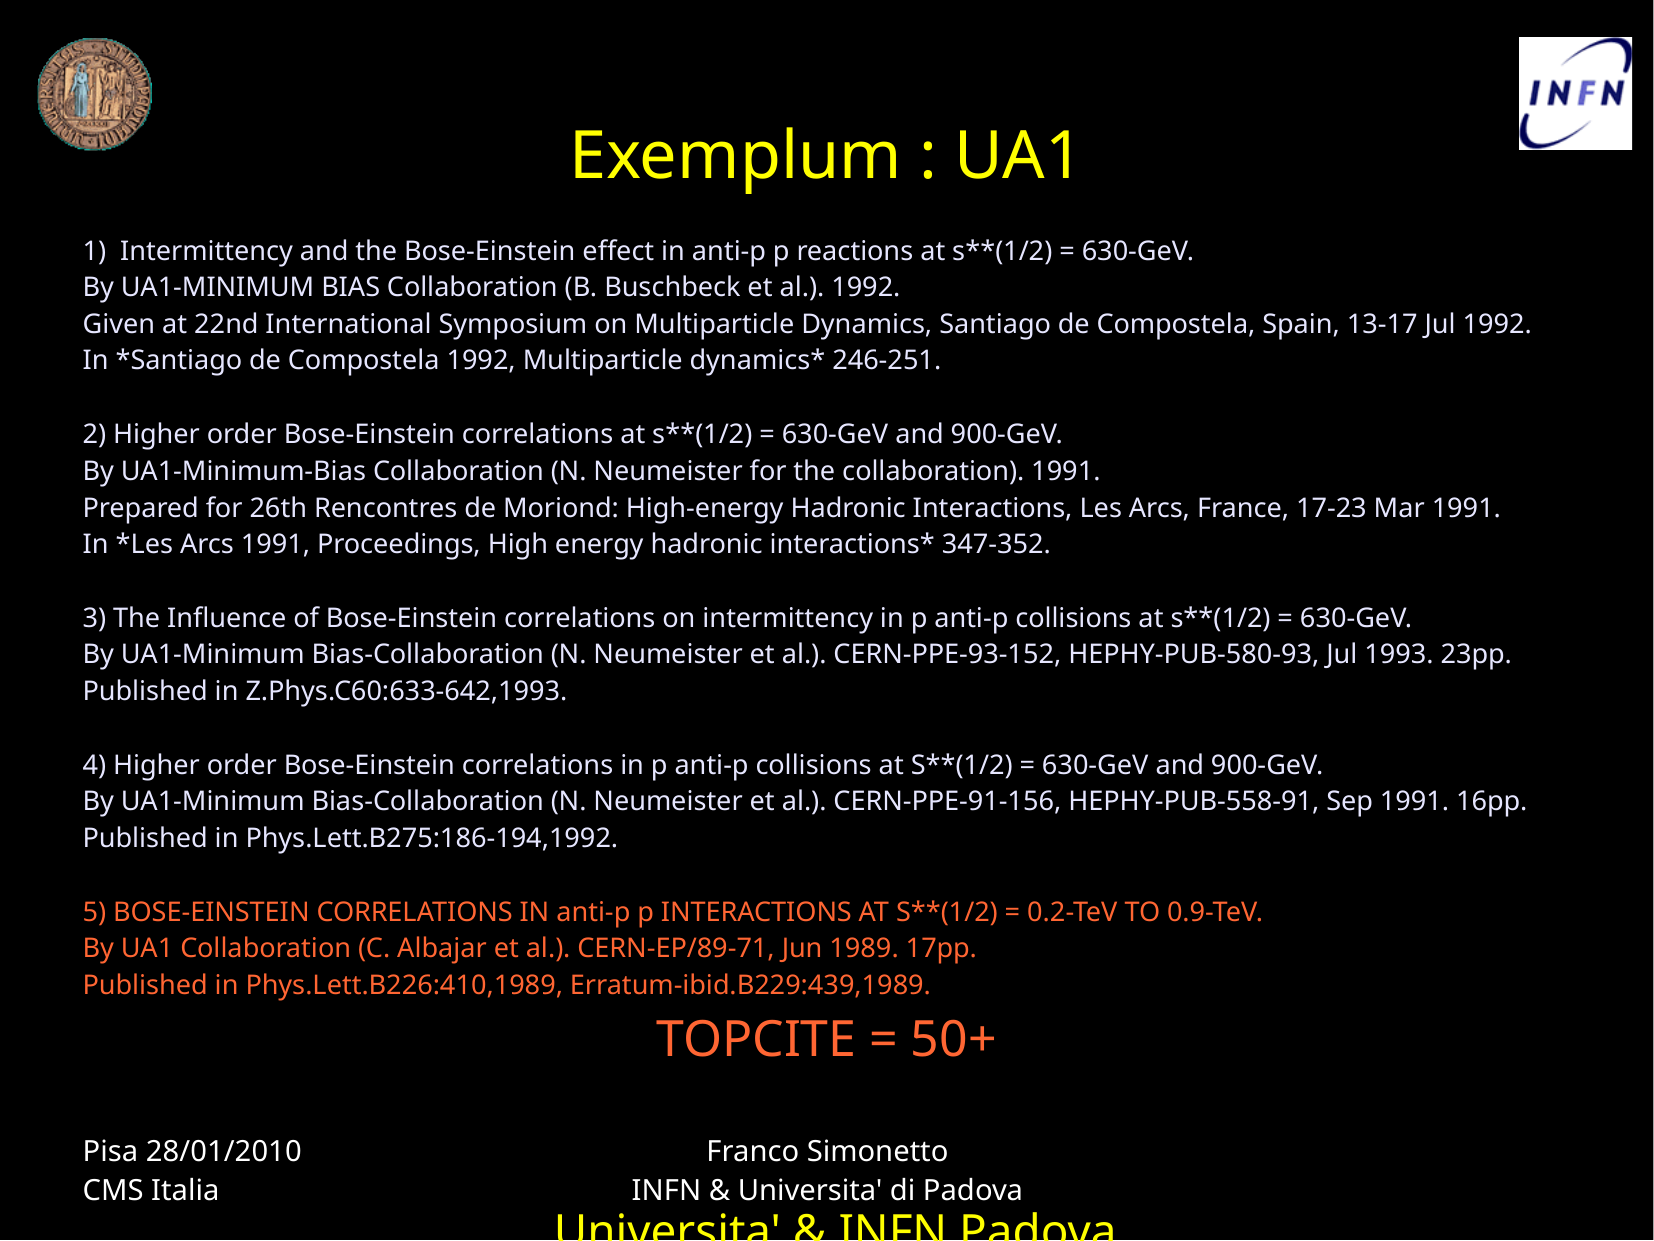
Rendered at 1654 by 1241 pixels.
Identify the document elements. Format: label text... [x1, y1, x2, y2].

picture [1519, 37, 1633, 150]
picture [37, 37, 152, 152]
title Exemplum : UA1 [82, 49, 1571, 231]
list 1) Intermittency and the Bose-Einstein effect in anti-p p reactions at s**(1/2) = 630-GeV. By UA1-MINIMUM BIAS Collaboration (B. Buschbeck et al.). 1992. Given at 22nd International Symposium on Multiparticle Dynamics, Santiago de Compostela, Spain, 13-17 Jul 1992. In *Santiago de Compostela 1992, Multiparticle dynamics* 246-251. 2) Higher order Bose-Einstein correlations at s**(1/2) = 630-GeV and 900-GeV. By UA1-Minimum-Bias Collaboration (N. Neumeister for the collaboration). 1991. Prepared for 26th Rencontres de Moriond: High-energy Hadronic Interactions, Les Arcs, France, 17-23 Mar 1991. In *Les Arcs 1991, Proceedings, High energy hadronic interactions* 347-352. 3) The Influence of Bose-Einstein correlations on intermittency in p anti-p collisions at s**(1/2) = 630-GeV. By UA1-Minimum Bias-Collaboration (N. Neumeister et al.). CERN-PPE-93-152, HEPHY-PUB-580-93, Jul 1993. 23pp. Published in Z.Phys.C60:633-642,1993. 4) Higher order Bose-Einstein correlations in p anti-p collisions at S**(1/2) = 630-GeV and 900-GeV. By UA1-Minimum Bias-Collaboration (N. Neumeister et al.). CERN-PPE-91-156, HEPHY-PUB-558-91, Sep 1991. 16pp. Published in Phys.Lett.B275:186-194,1992. 5) BOSE-EINSTEIN CORRELATIONS IN anti-p p INTERACTIONS AT S**(1/2) = 0.2-TeV TO 0.9-TeV. By UA1 Collaboration (C. Albajar et al.). CERN-EP/89-71, Jun 1989. 17pp. Published in Phys.Lett.B226:410,1989, Erratum-ibid.B229:439,1989. TOPCITE = 50+ [82, 231, 1571, 1085]
